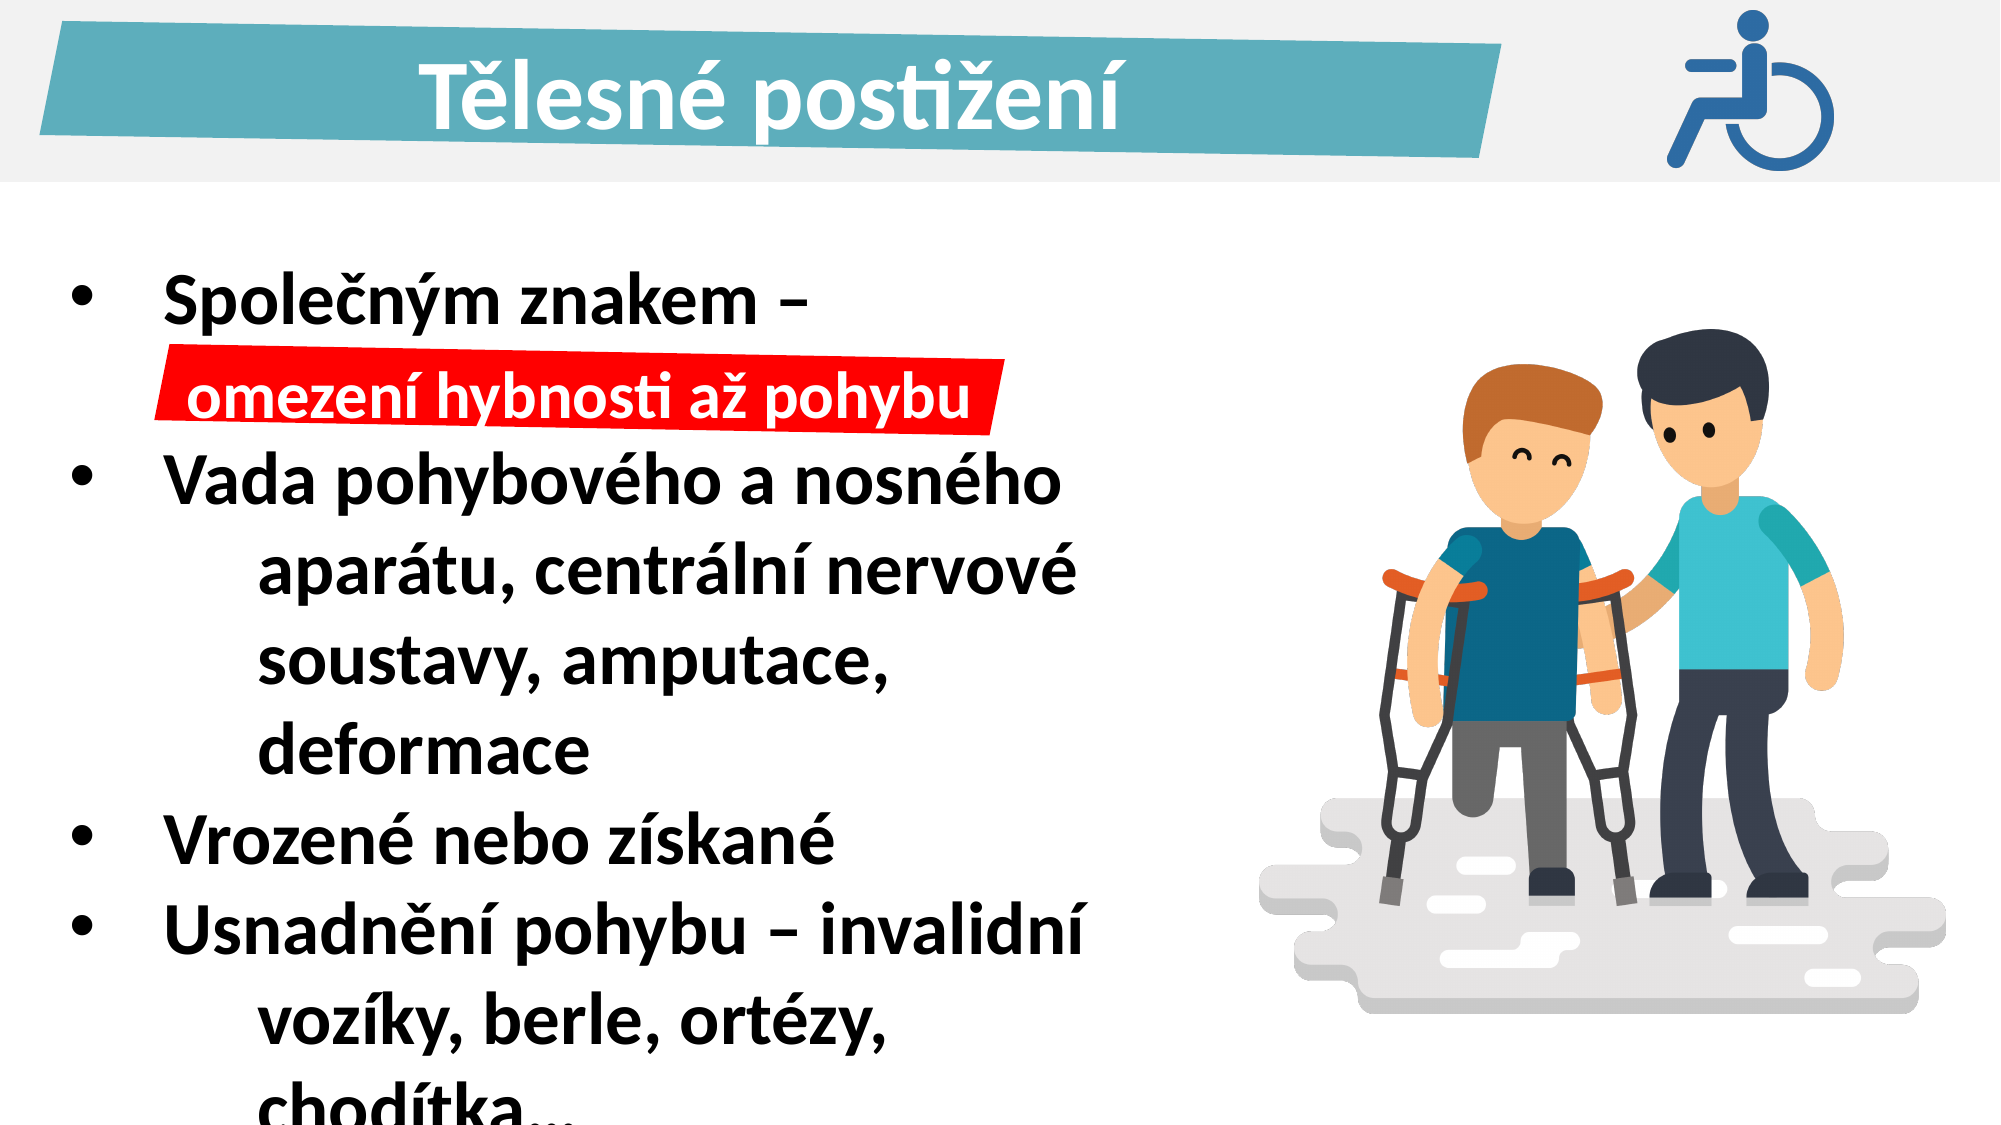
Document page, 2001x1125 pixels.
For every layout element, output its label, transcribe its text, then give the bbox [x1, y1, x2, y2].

picture [1259, 329, 1946, 1015]
text_box Tělesné postižení [39, 20, 1502, 158]
picture [1667, 10, 1834, 171]
text_box [0, 0, 2000, 182]
text_box omezení hybnosti až pohybu [154, 343, 1005, 436]
text_box Společným znakem – Vada pohybového a nosného aparátu, centrální nervové soustavy, amputace, deformace Vrozené nebo získané Usnadnění pohybu – invalidní vozíky, berle, ortézy, chodítka… [55, 242, 1185, 1125]
